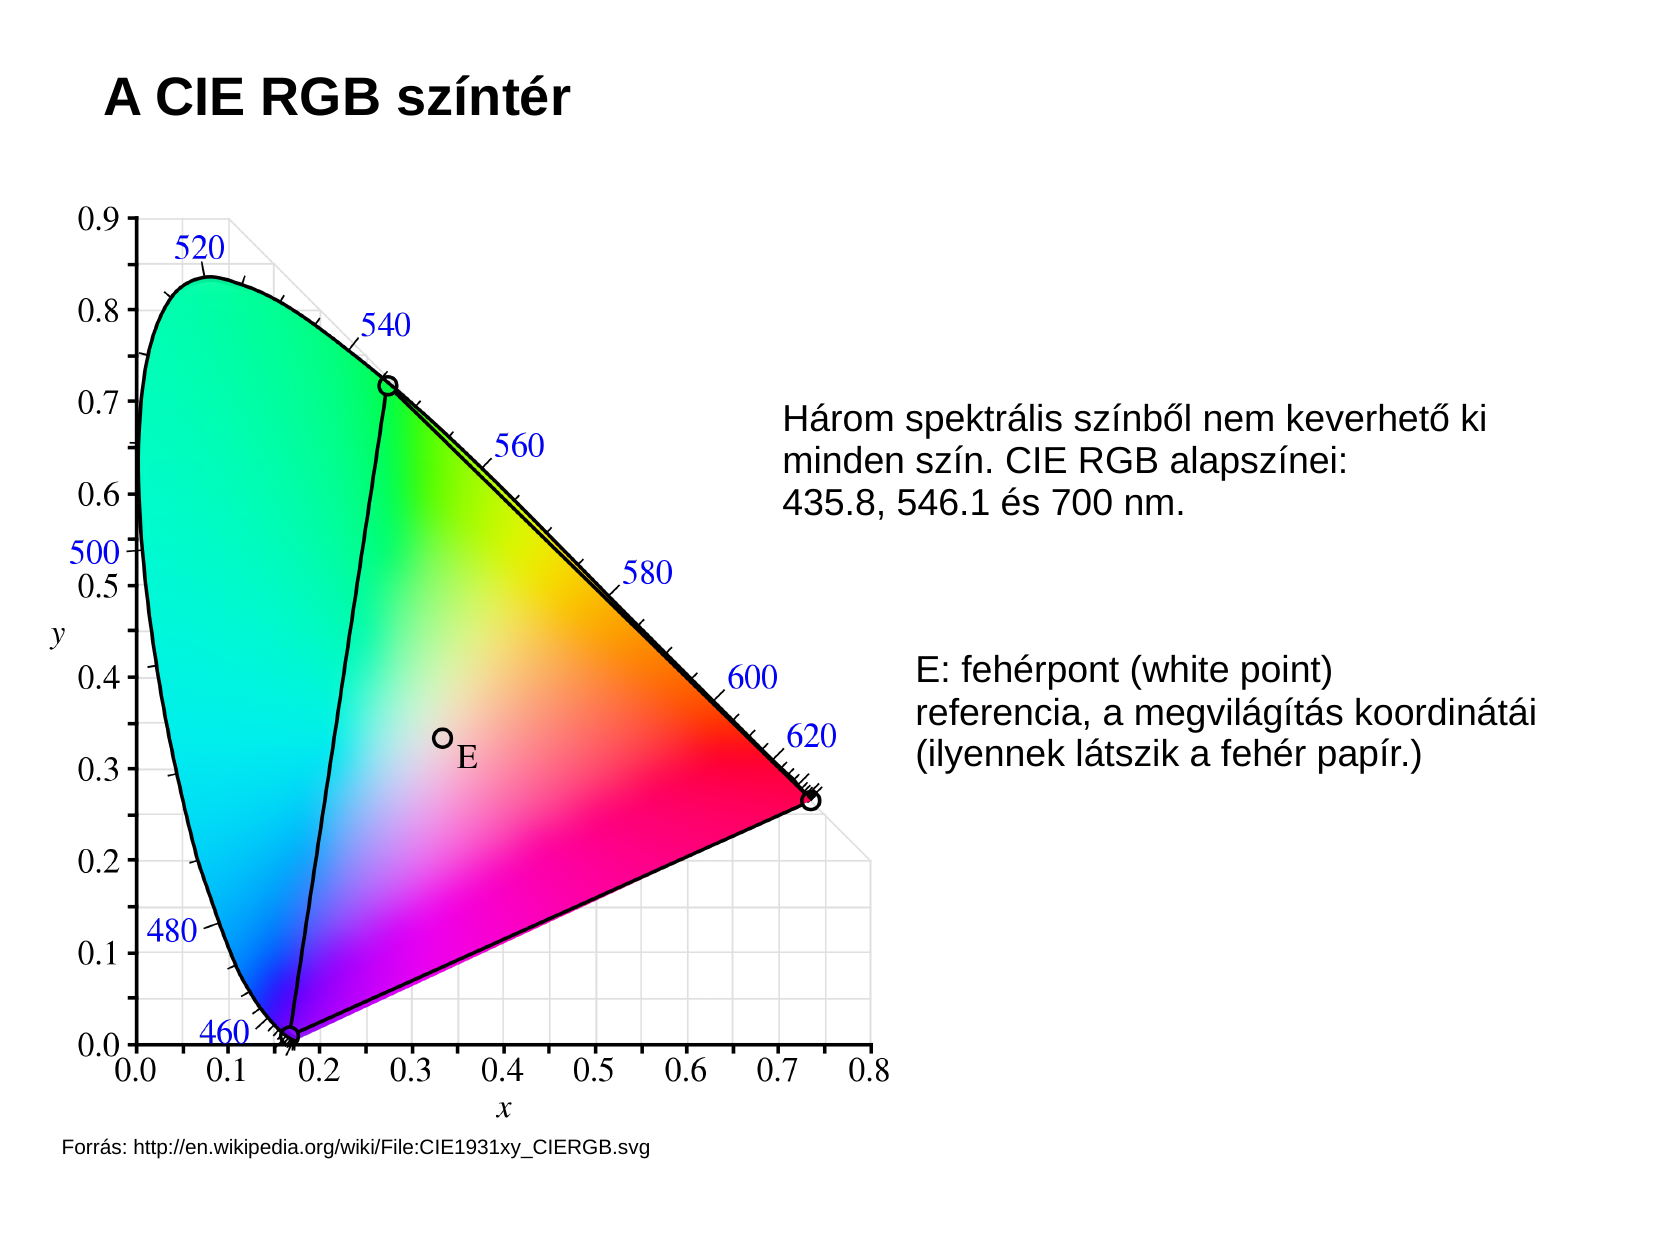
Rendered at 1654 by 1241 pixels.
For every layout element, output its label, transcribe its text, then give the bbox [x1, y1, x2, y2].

text_box A CIE RGB színtér [88, 59, 587, 136]
text_box E: fehérpont (white point) referencia, a megvilágítás koordinátái (ilyennek látszik a fehér papír.) [900, 641, 1552, 783]
picture [29, 191, 916, 1134]
text_box Forrás: http://en.wikipedia.org/wiki/File:CIE1931xy_CIERGB.svg [46, 1128, 665, 1167]
text_box Három spektrális színből nem keverhető ki minden szín. CIE RGB alapszínei: 435.8, 546.1 és 700 nm. [767, 390, 1503, 532]
